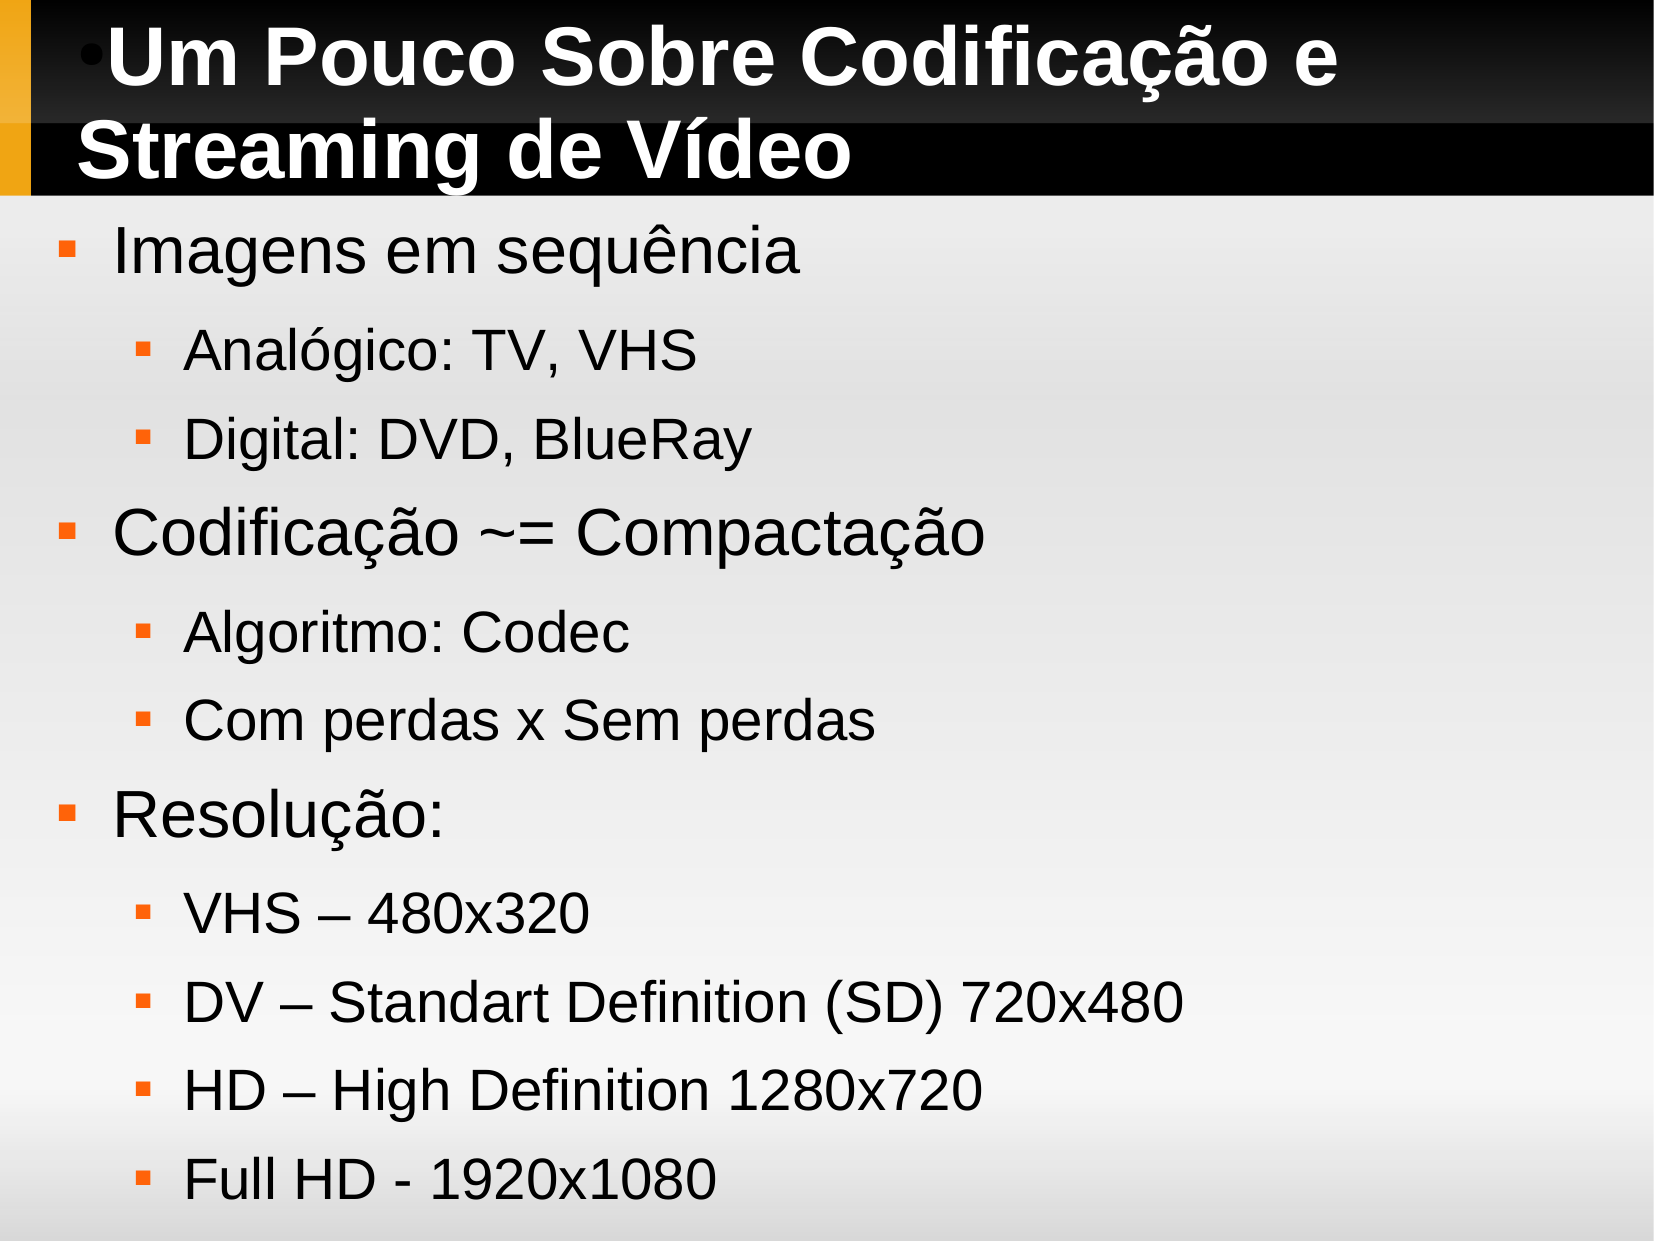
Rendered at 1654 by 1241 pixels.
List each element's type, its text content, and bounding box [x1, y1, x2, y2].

picture [0, 0, 1654, 1241]
list Imagens em sequência Analógico: TV, VHS Digital: DVD, BlueRay Codificação ~= Compactação Algoritmo: Codec Com perdas x Sem perdas Resolução: VHS – 480x320 DV – Standart Definition (SD) 720x480 HD – High Definition 1280x720 Full HD - 1920x1080 [41, 213, 1619, 1212]
title Um Pouco Sobre Codificação e Streaming de Vídeo [76, 7, 1565, 200]
